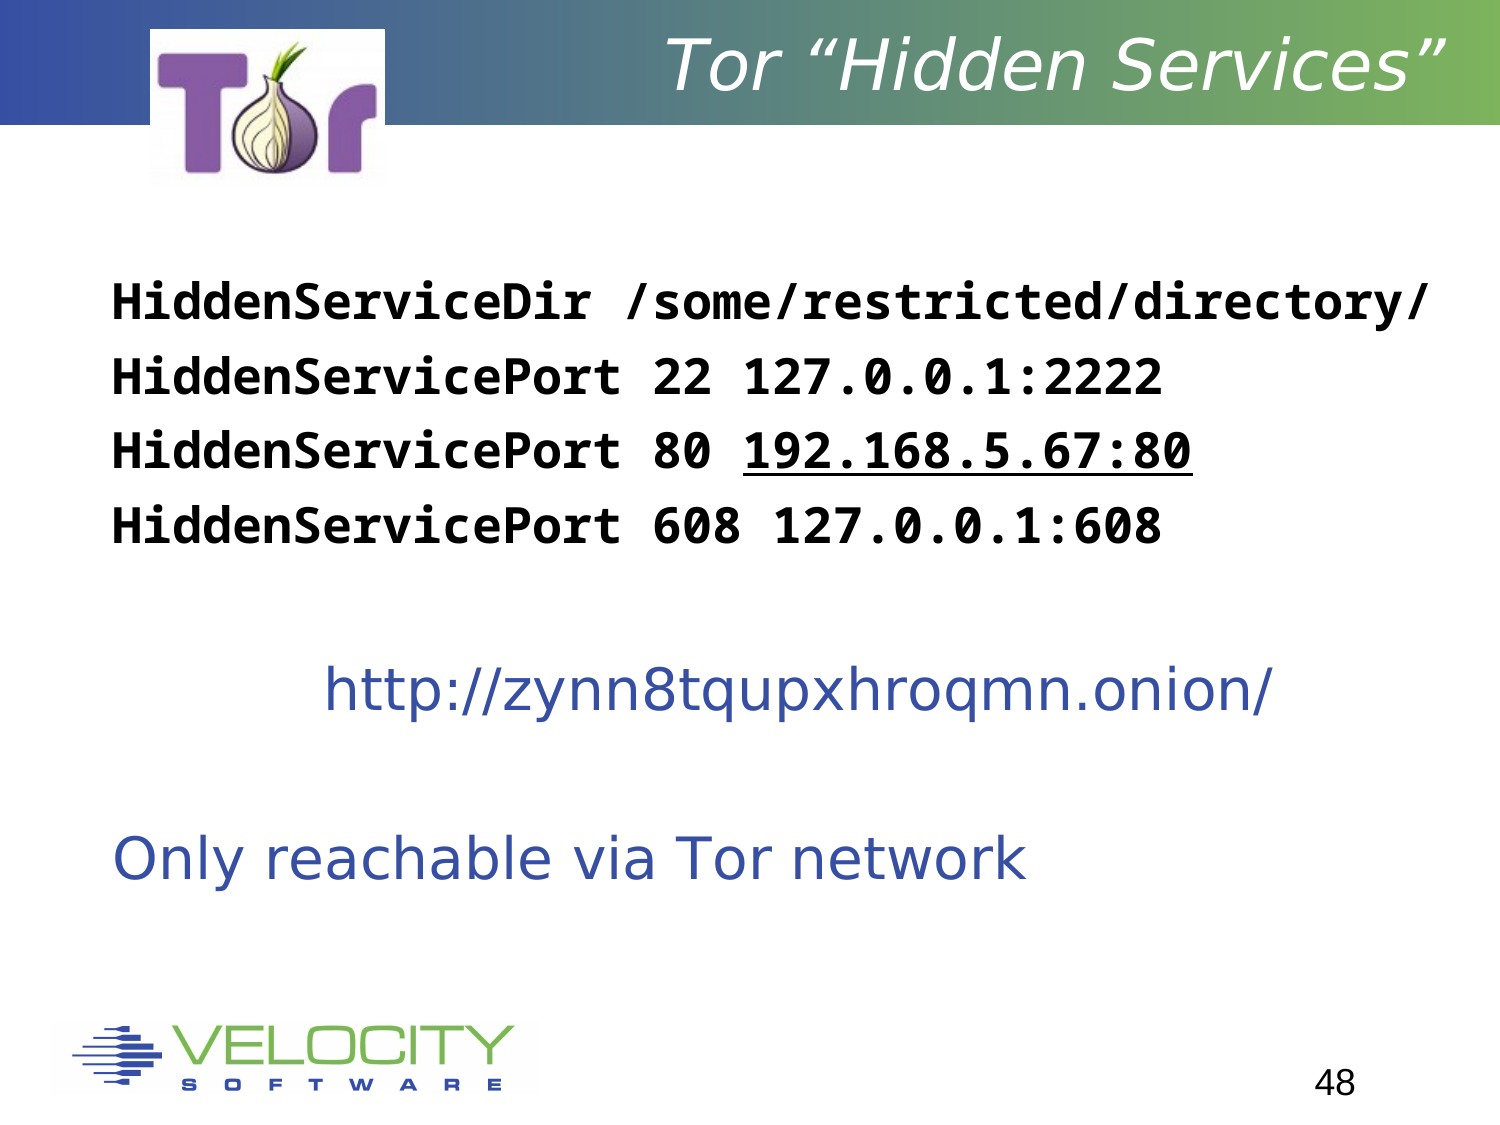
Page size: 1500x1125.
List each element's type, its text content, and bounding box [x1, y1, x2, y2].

picture [150, 29, 385, 188]
picture [50, 1021, 538, 1094]
list HiddenServiceDir /some/restricted/directory/ HiddenServicePort 22 127.0.0.1:2222 HiddenServicePort 80 192.168.5.67:80 HiddenServicePort 608 127.0.0.1:608 http://zynn8tqupxhroqmn.onion/ Only reachable via Tor network [70, 187, 1500, 938]
title Tor “Hidden Services” [62, 12, 1463, 113]
